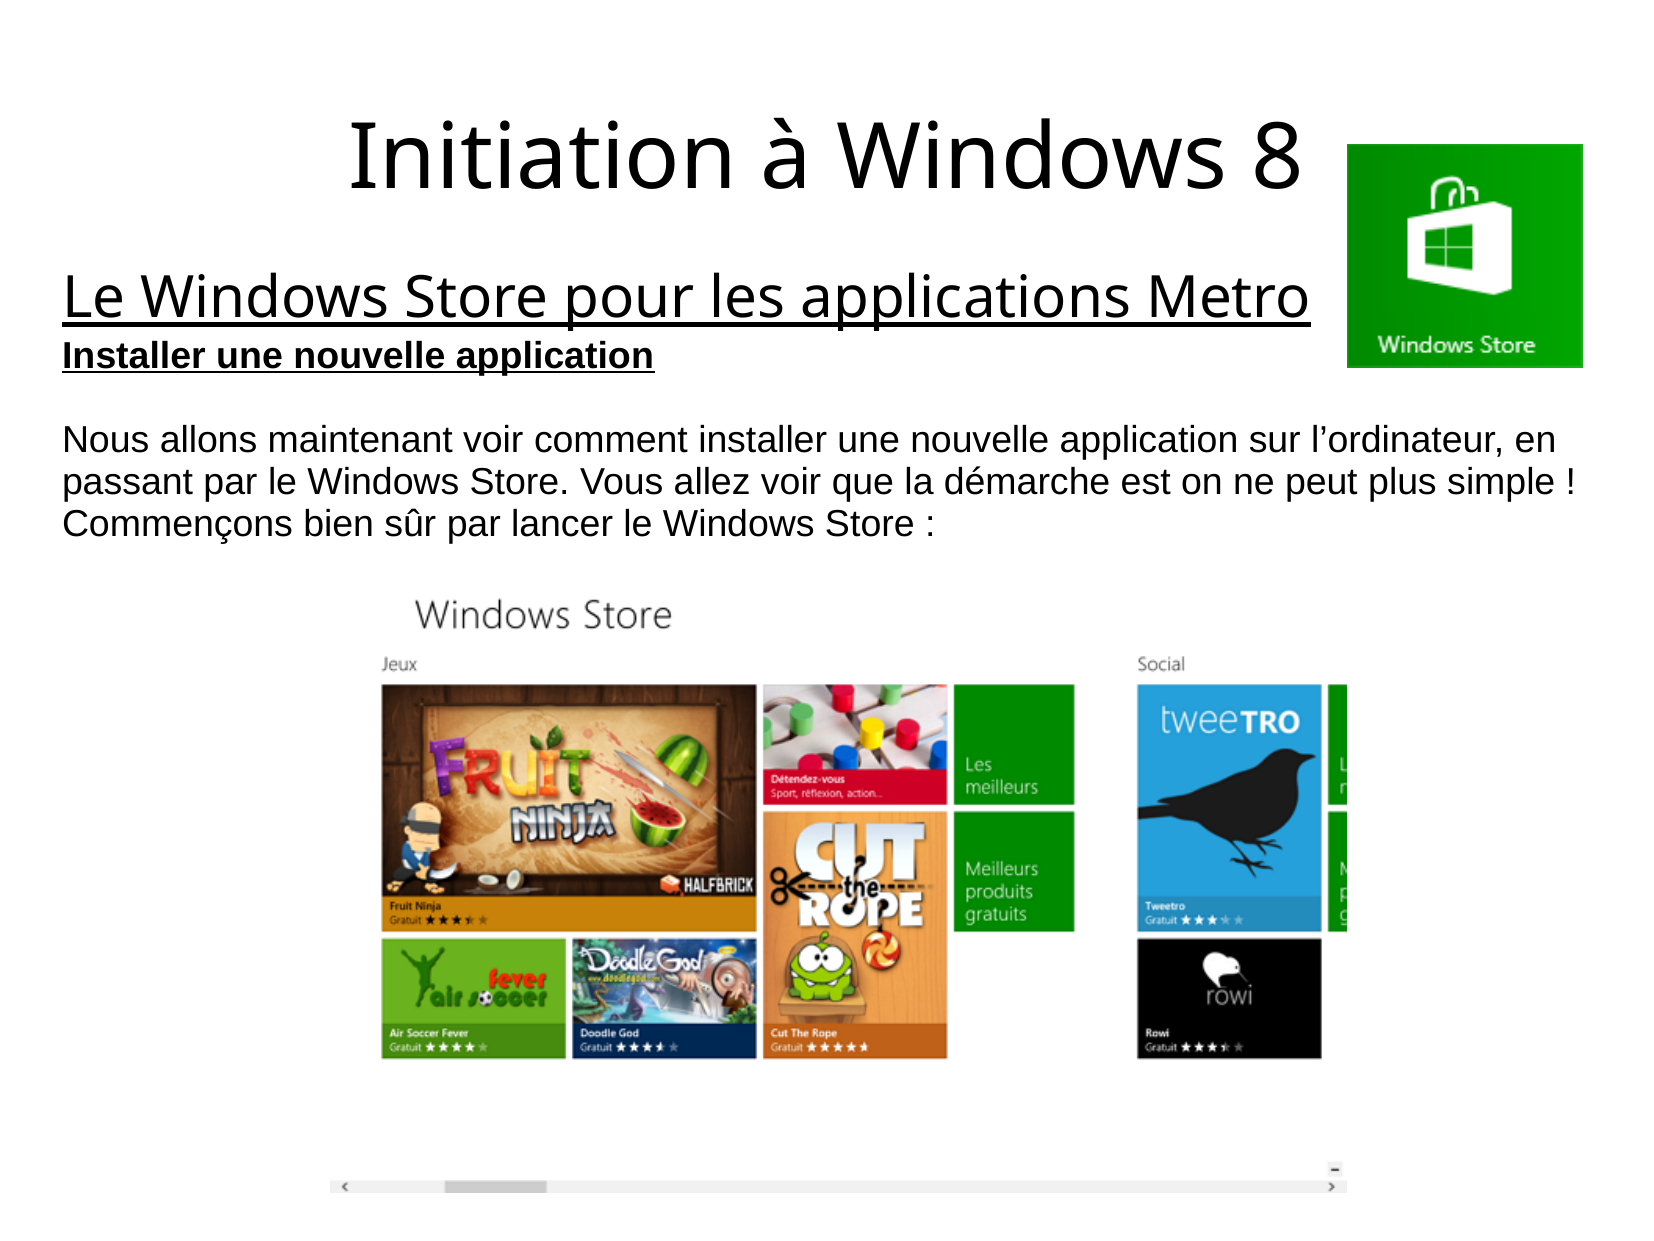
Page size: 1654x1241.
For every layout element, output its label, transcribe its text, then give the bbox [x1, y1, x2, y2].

picture [1347, 144, 1583, 368]
text_box Le Windows Store pour les applications Metro Installer une nouvelle application Nous allons maintenant voir comment installer une nouvelle application sur l’ordinateur, en passant par le Windows Store. Vous allez voir que la démarche est on ne peut plus simple ! Commençons bien sûr par lancer le Windows Store : [47, 248, 1619, 540]
title Initiation à Windows 8 [82, 49, 1571, 248]
picture [330, 558, 1347, 1193]
